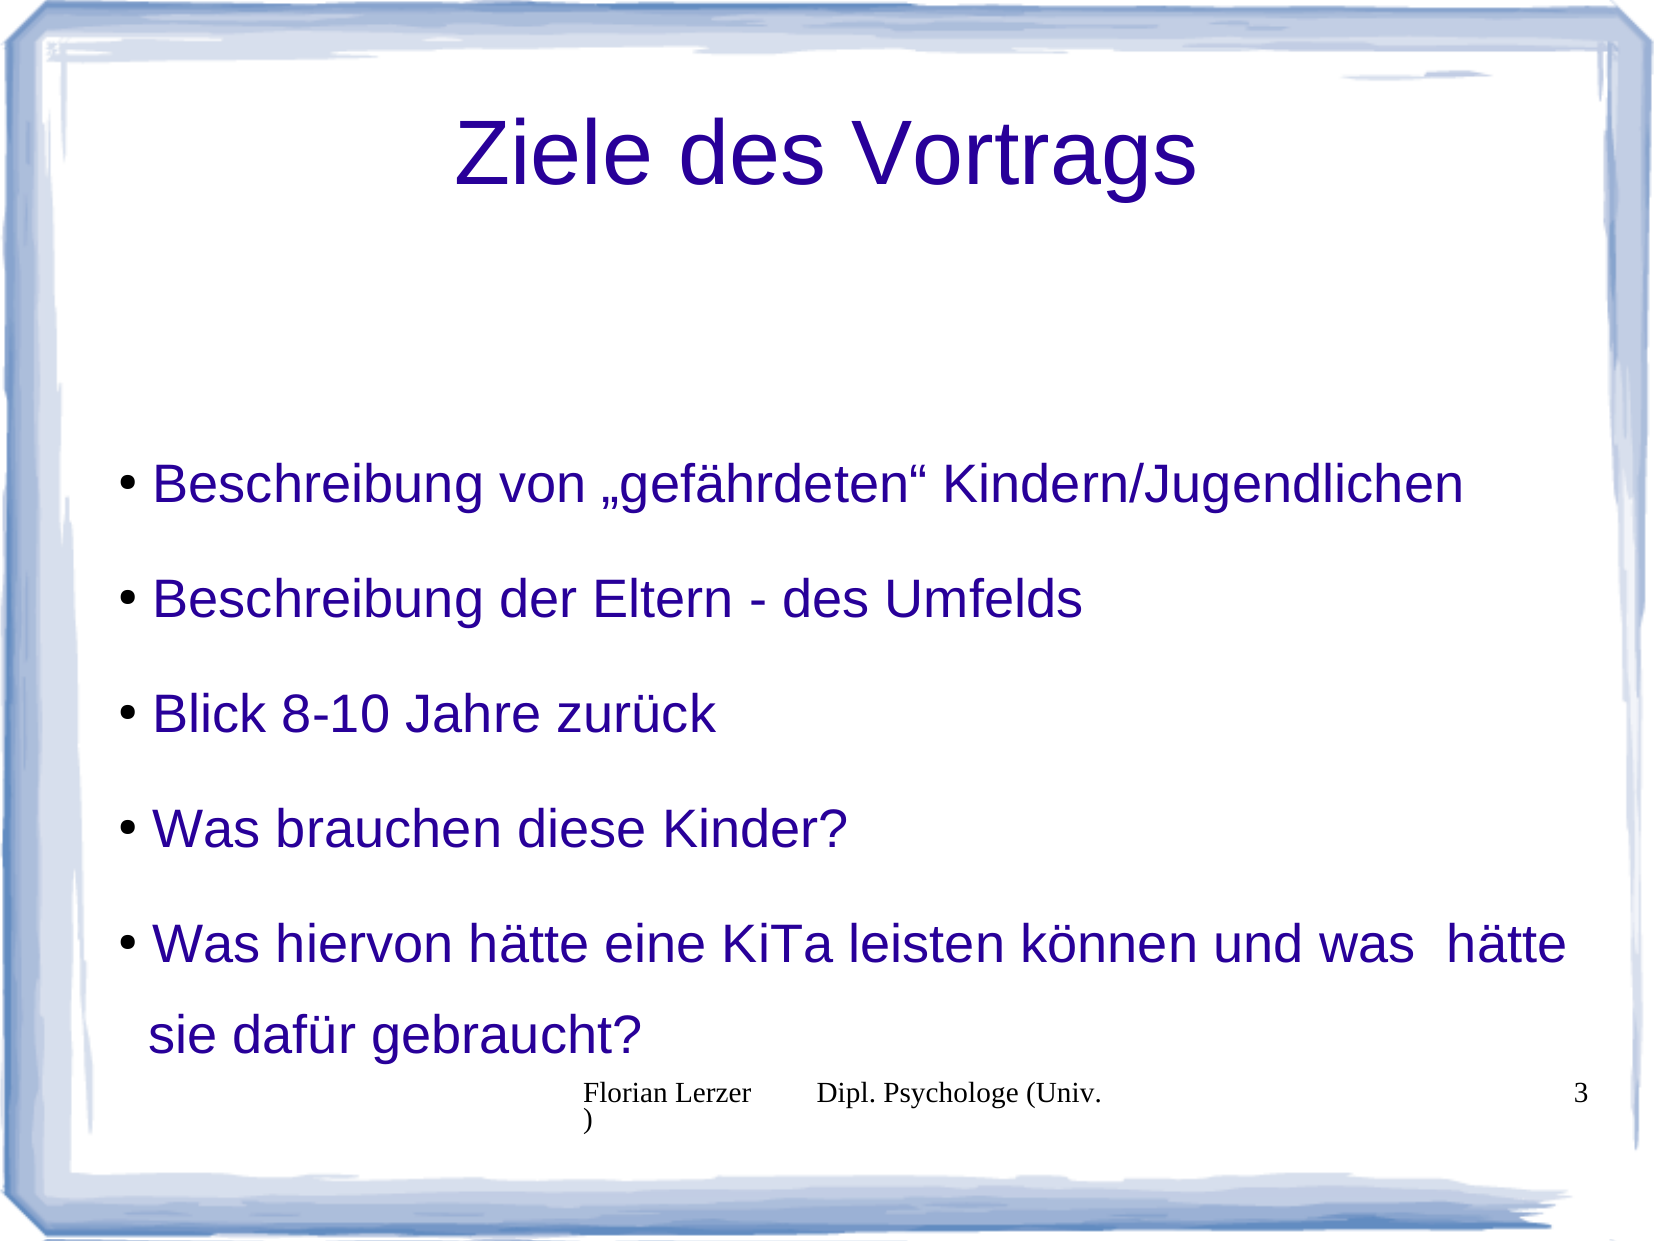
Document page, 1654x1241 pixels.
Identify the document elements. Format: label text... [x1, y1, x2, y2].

title Ziele des Vortrags [82, 49, 1571, 257]
picture [0, 0, 1654, 1241]
subtitle Beschreibung von „gefährdeten“ Kindern/Jugendlichen Beschreibung der Eltern - des Umfelds Blick 8-10 Jahre zurück Was brauchen diese Kinder? Was hiervon hätte eine KiTa leisten können und was hätte sie dafür gebraucht? [118, 324, 1571, 1066]
